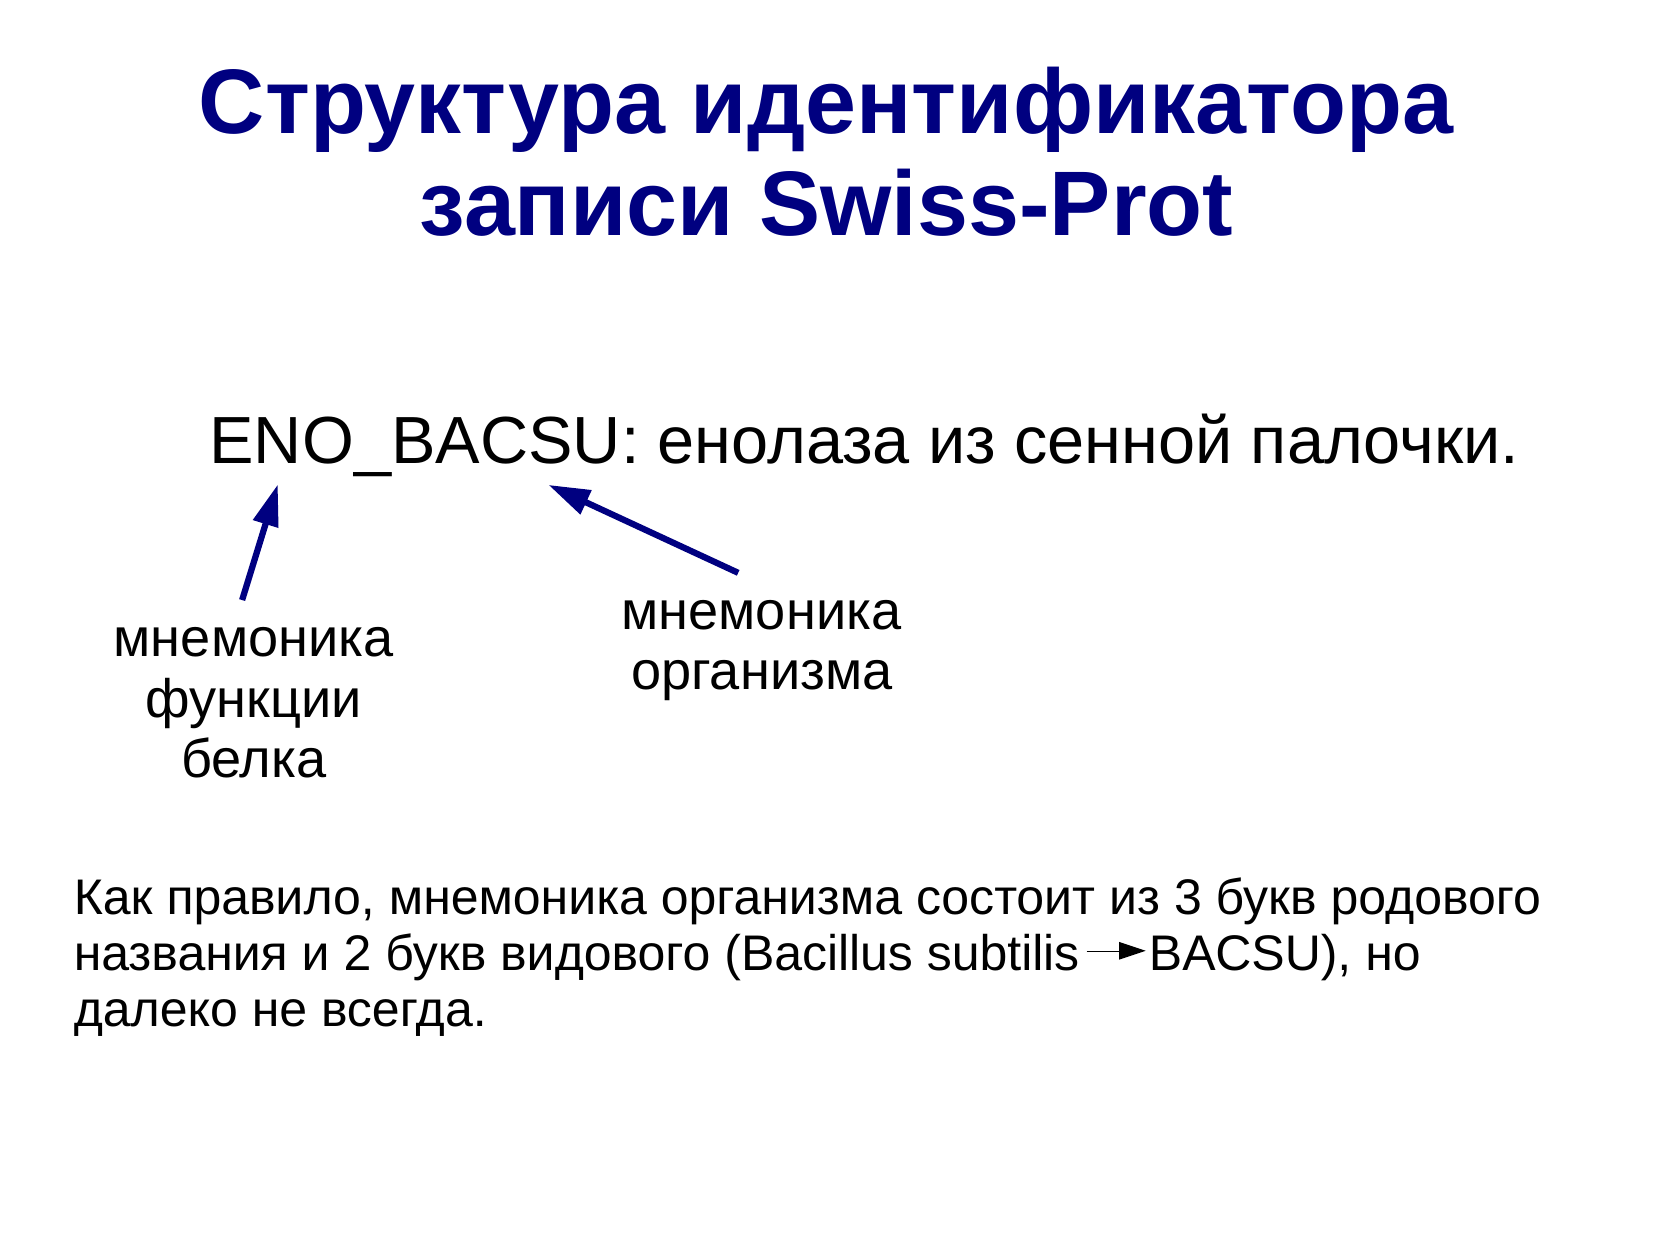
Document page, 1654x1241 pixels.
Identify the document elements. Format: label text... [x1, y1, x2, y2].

text_box ENO_BACSU: енолаза из сенной палочки. [194, 395, 1556, 486]
text_box мнемоника организма [596, 572, 928, 709]
text_box мнемоника функции белка [88, 600, 420, 797]
text_box Как правило, мнемоника организма состоит из 3 букв родового названия и 2 букв видового (Bacillus subtilis BACSU), но далеко не всегда. [59, 862, 1583, 1045]
title Структура идентификатора записи Swiss-Prot [82, 49, 1571, 257]
